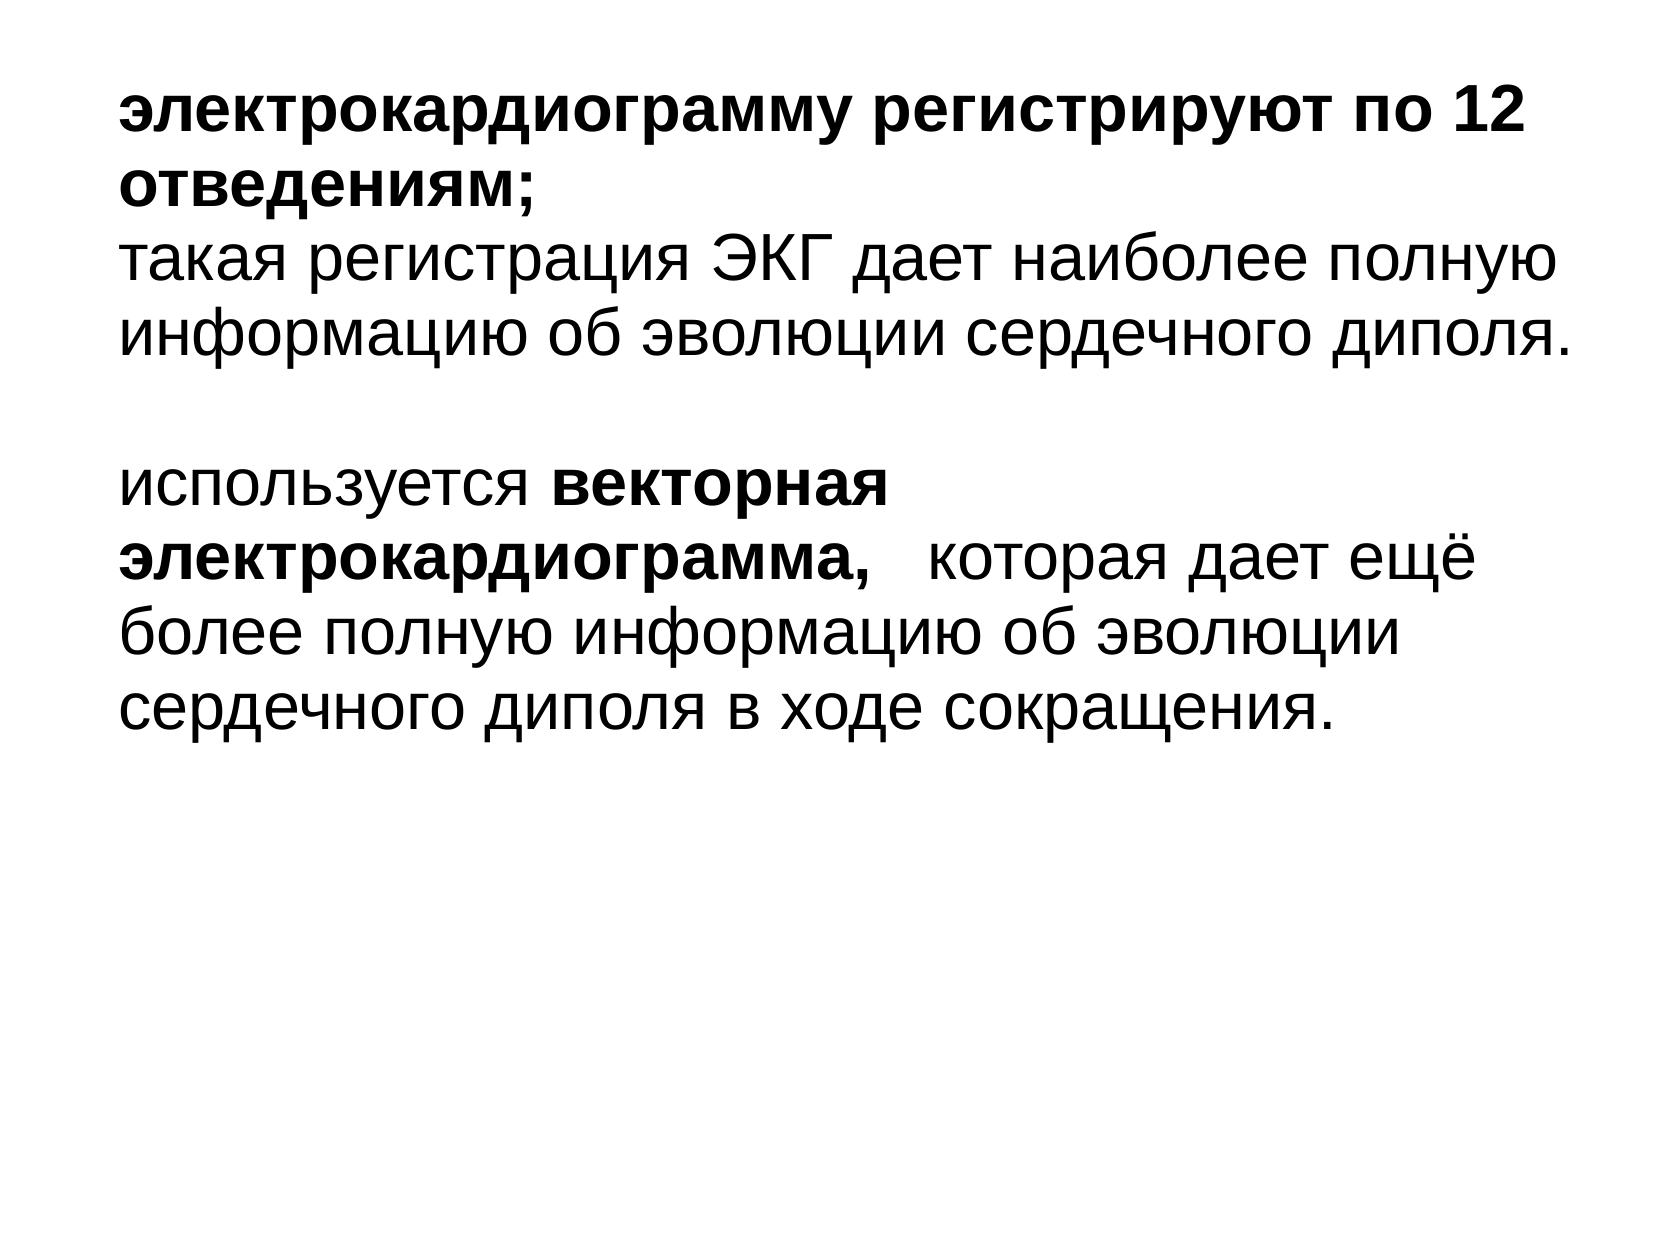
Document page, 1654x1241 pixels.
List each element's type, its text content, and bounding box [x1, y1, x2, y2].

subtitle электрокардиограмму регистрируют по 12 отведениям; такая регистрация ЭКГ дает наиболее полную информацию об эволюции сердечного диполя. используется векторная электрокардиограмма, которая дает ещё более полную информацию об эволюции сердечного диполя в ходе сокращения. [118, 70, 1607, 894]
